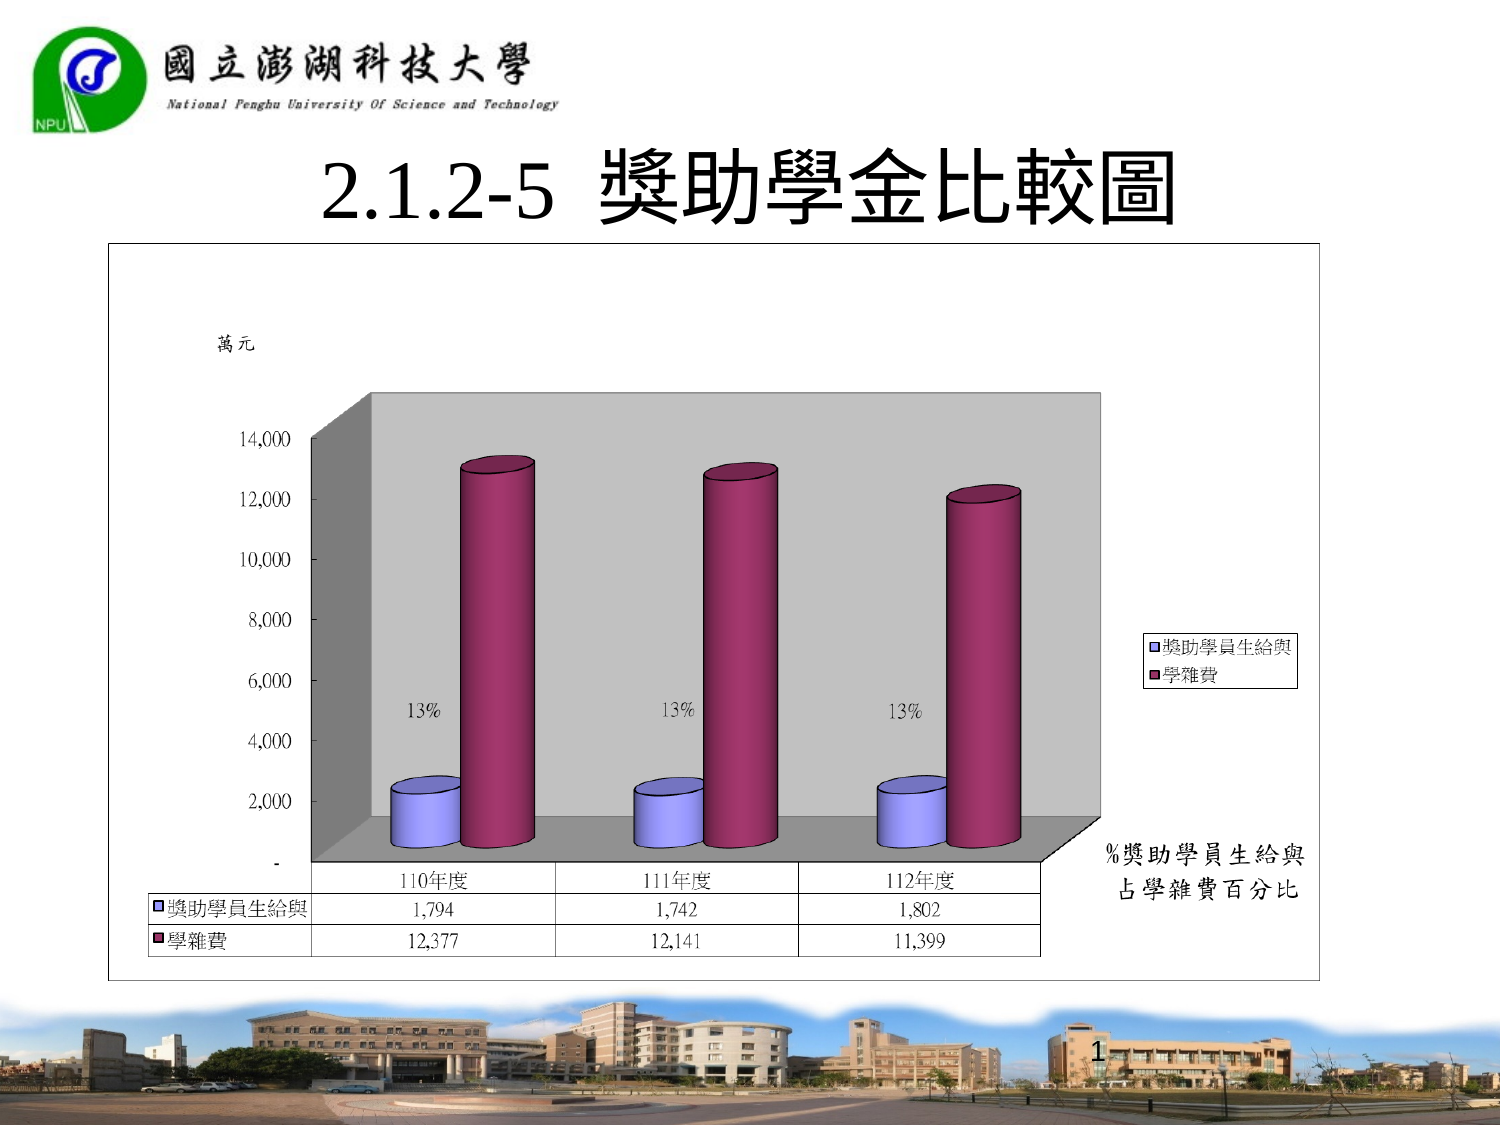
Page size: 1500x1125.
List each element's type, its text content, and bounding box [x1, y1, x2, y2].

title 2.1.2-5 獎助學金比較圖 [75, 126, 1426, 244]
text_box [1074, 1024, 1426, 1103]
picture [108, 243, 1320, 981]
